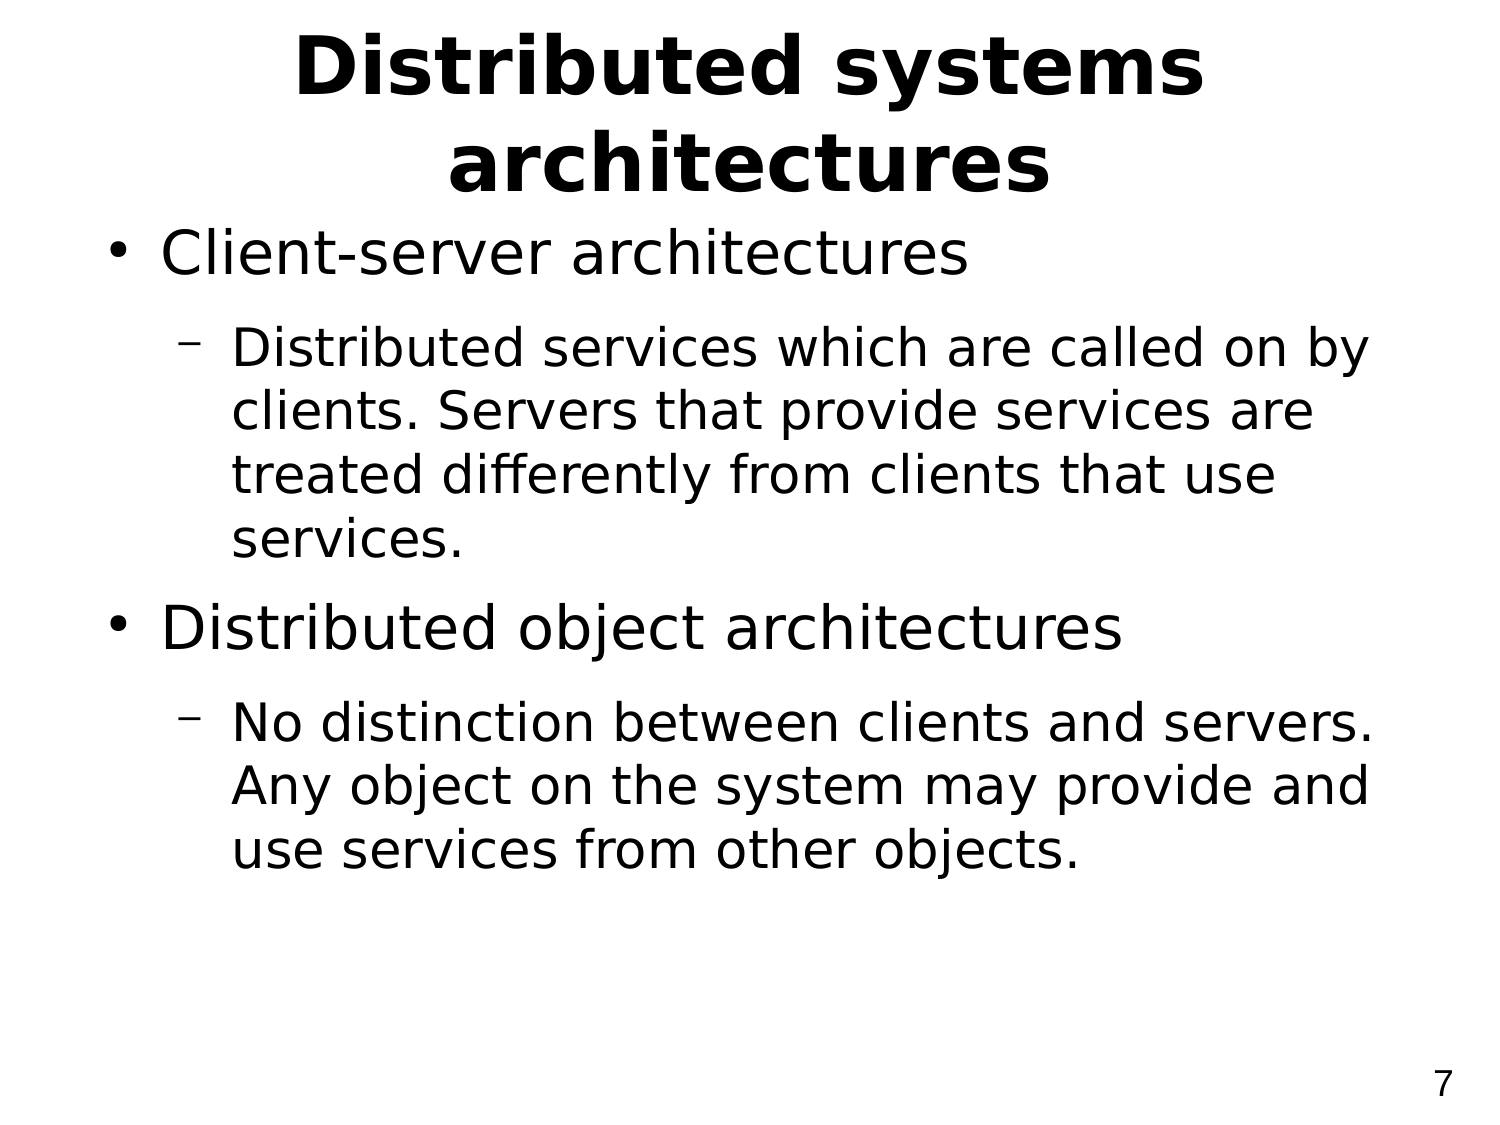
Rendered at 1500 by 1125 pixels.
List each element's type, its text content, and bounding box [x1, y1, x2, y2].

title Distributed systems architectures [75, 44, 1425, 177]
list Client-server architectures Distributed services which are called on by clients. Servers that provide services are treated differently from clients that use services. Distributed object architectures No distinction between clients and servers. Any object on the system may provide and use services from other objects. [75, 206, 1425, 1093]
